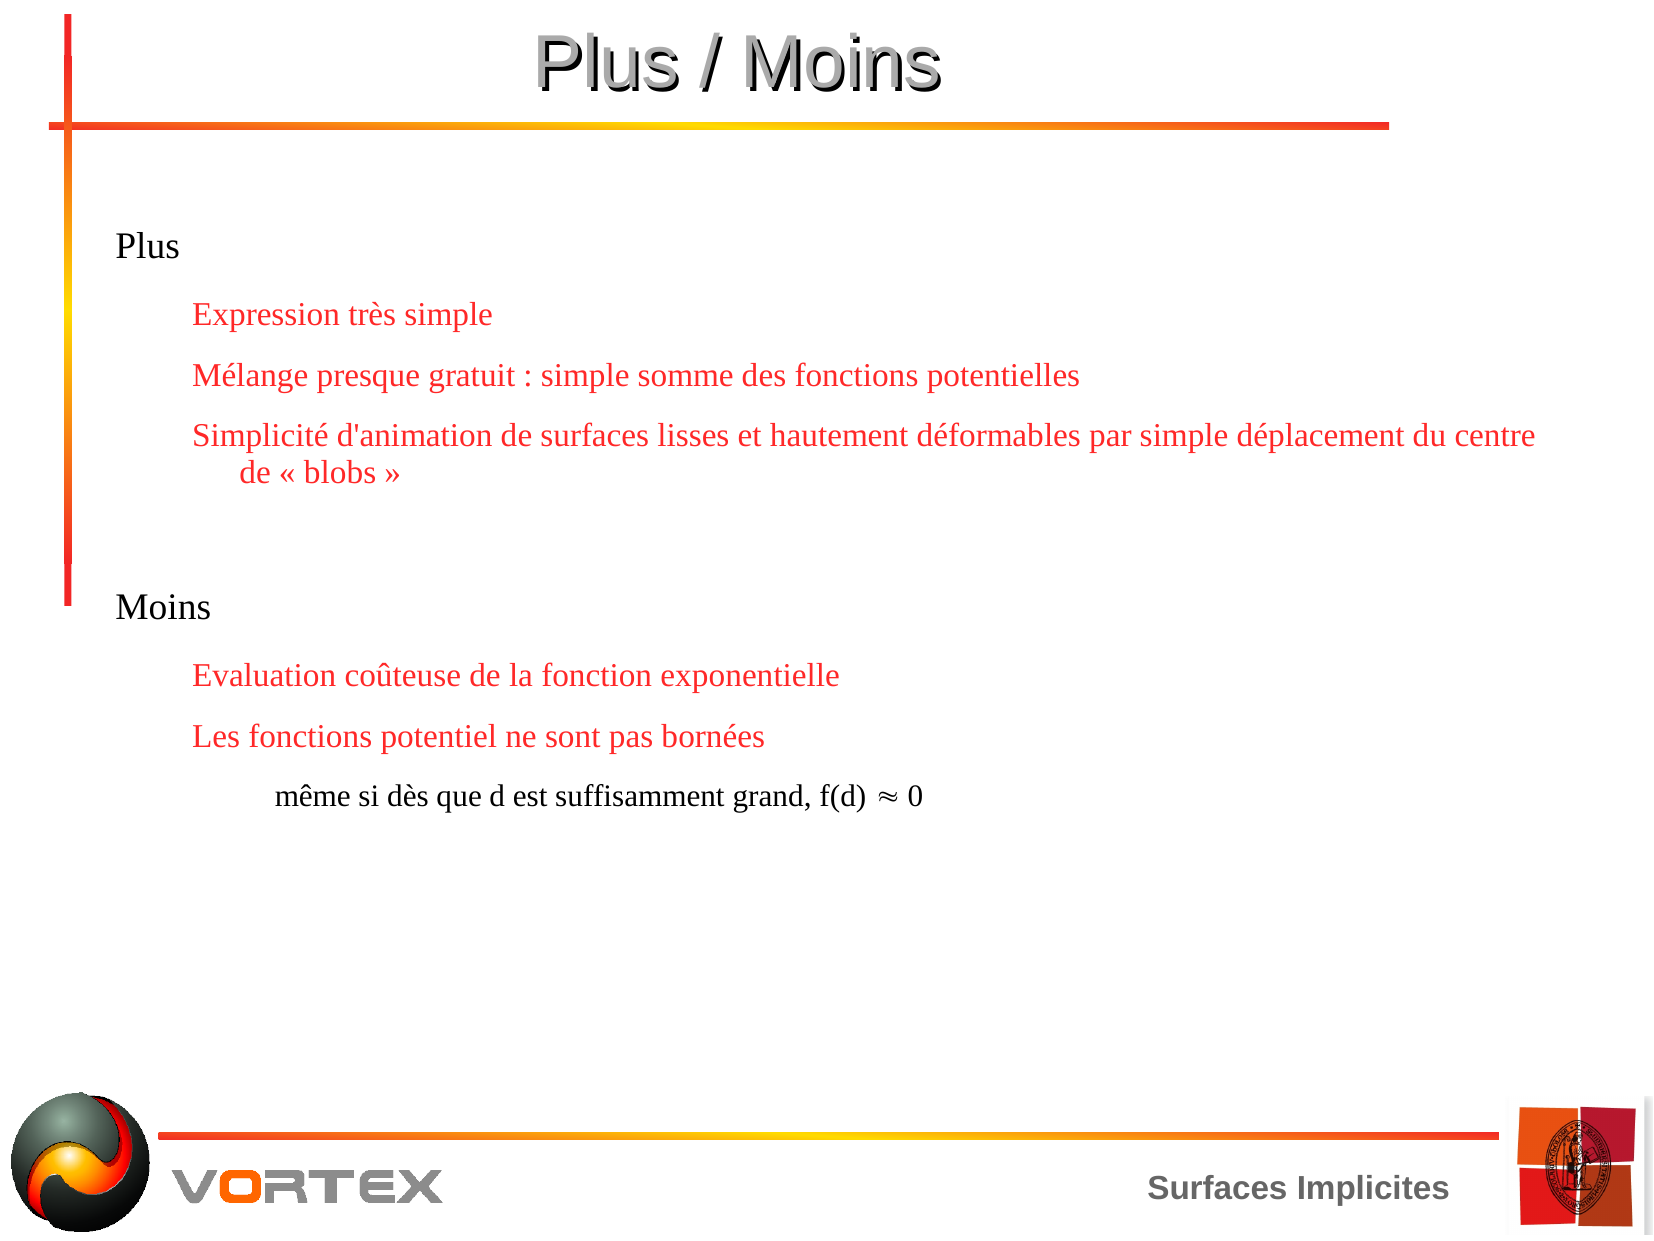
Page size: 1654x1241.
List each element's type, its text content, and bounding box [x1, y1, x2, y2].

picture [1505, 1096, 1653, 1235]
title Plus / Moins [82, 4, 1392, 120]
picture [11, 1092, 443, 1232]
list Plus Expression très simple Mélange presque gratuit : simple somme des fonctions potentielles Simplicité d'animation de surfaces lisses et hautement déformables par simple déplacement du centre de « blobs » Moins Evaluation coûteuse de la fonction exponentielle Les fonctions potentiel ne sont pas bornées même si dès que d est suffisamment grand, f(d)  0 [97, 153, 1571, 1109]
